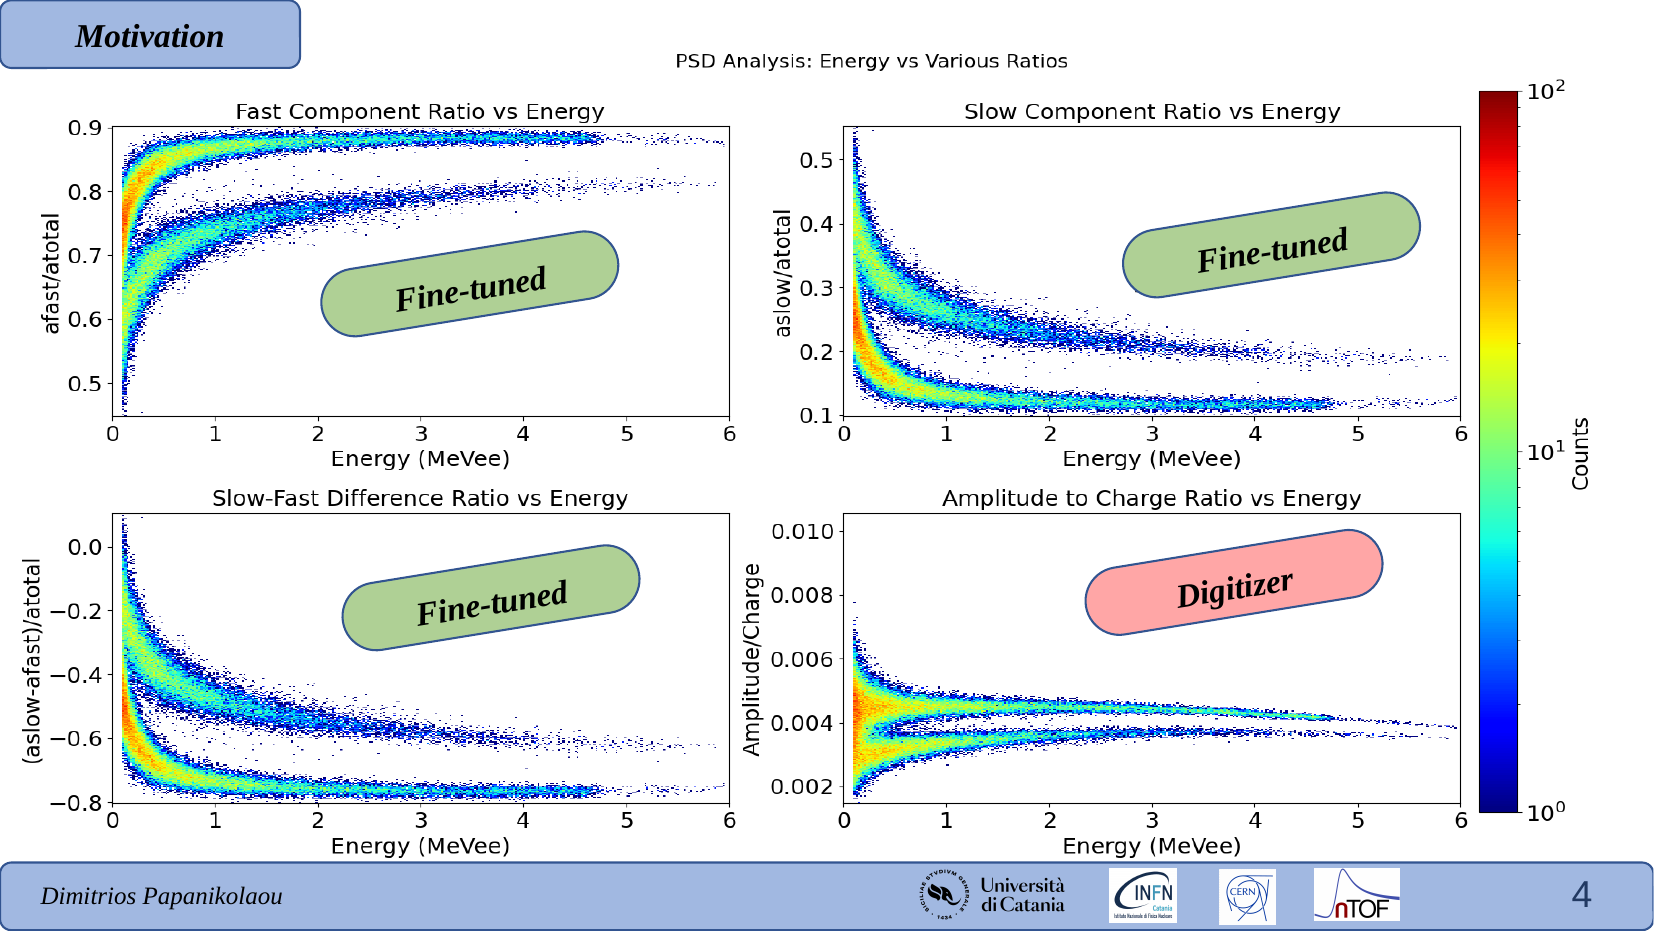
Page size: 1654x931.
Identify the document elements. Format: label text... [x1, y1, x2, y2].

text_box Fine-tuned [1123, 192, 1421, 298]
text_box [1086, 862, 1654, 931]
text_box [0, 862, 898, 931]
text_box Digitizer [1085, 529, 1383, 635]
picture [1219, 869, 1276, 925]
text_box Fine-tuned [342, 545, 640, 651]
text_box Motivation [0, 0, 301, 68]
picture [1314, 868, 1400, 921]
picture [0, 37, 1651, 931]
text_box Fine-tuned [321, 231, 619, 337]
picture [1109, 868, 1177, 923]
text_box Dimitrios Papanikolaou [11, 874, 312, 917]
